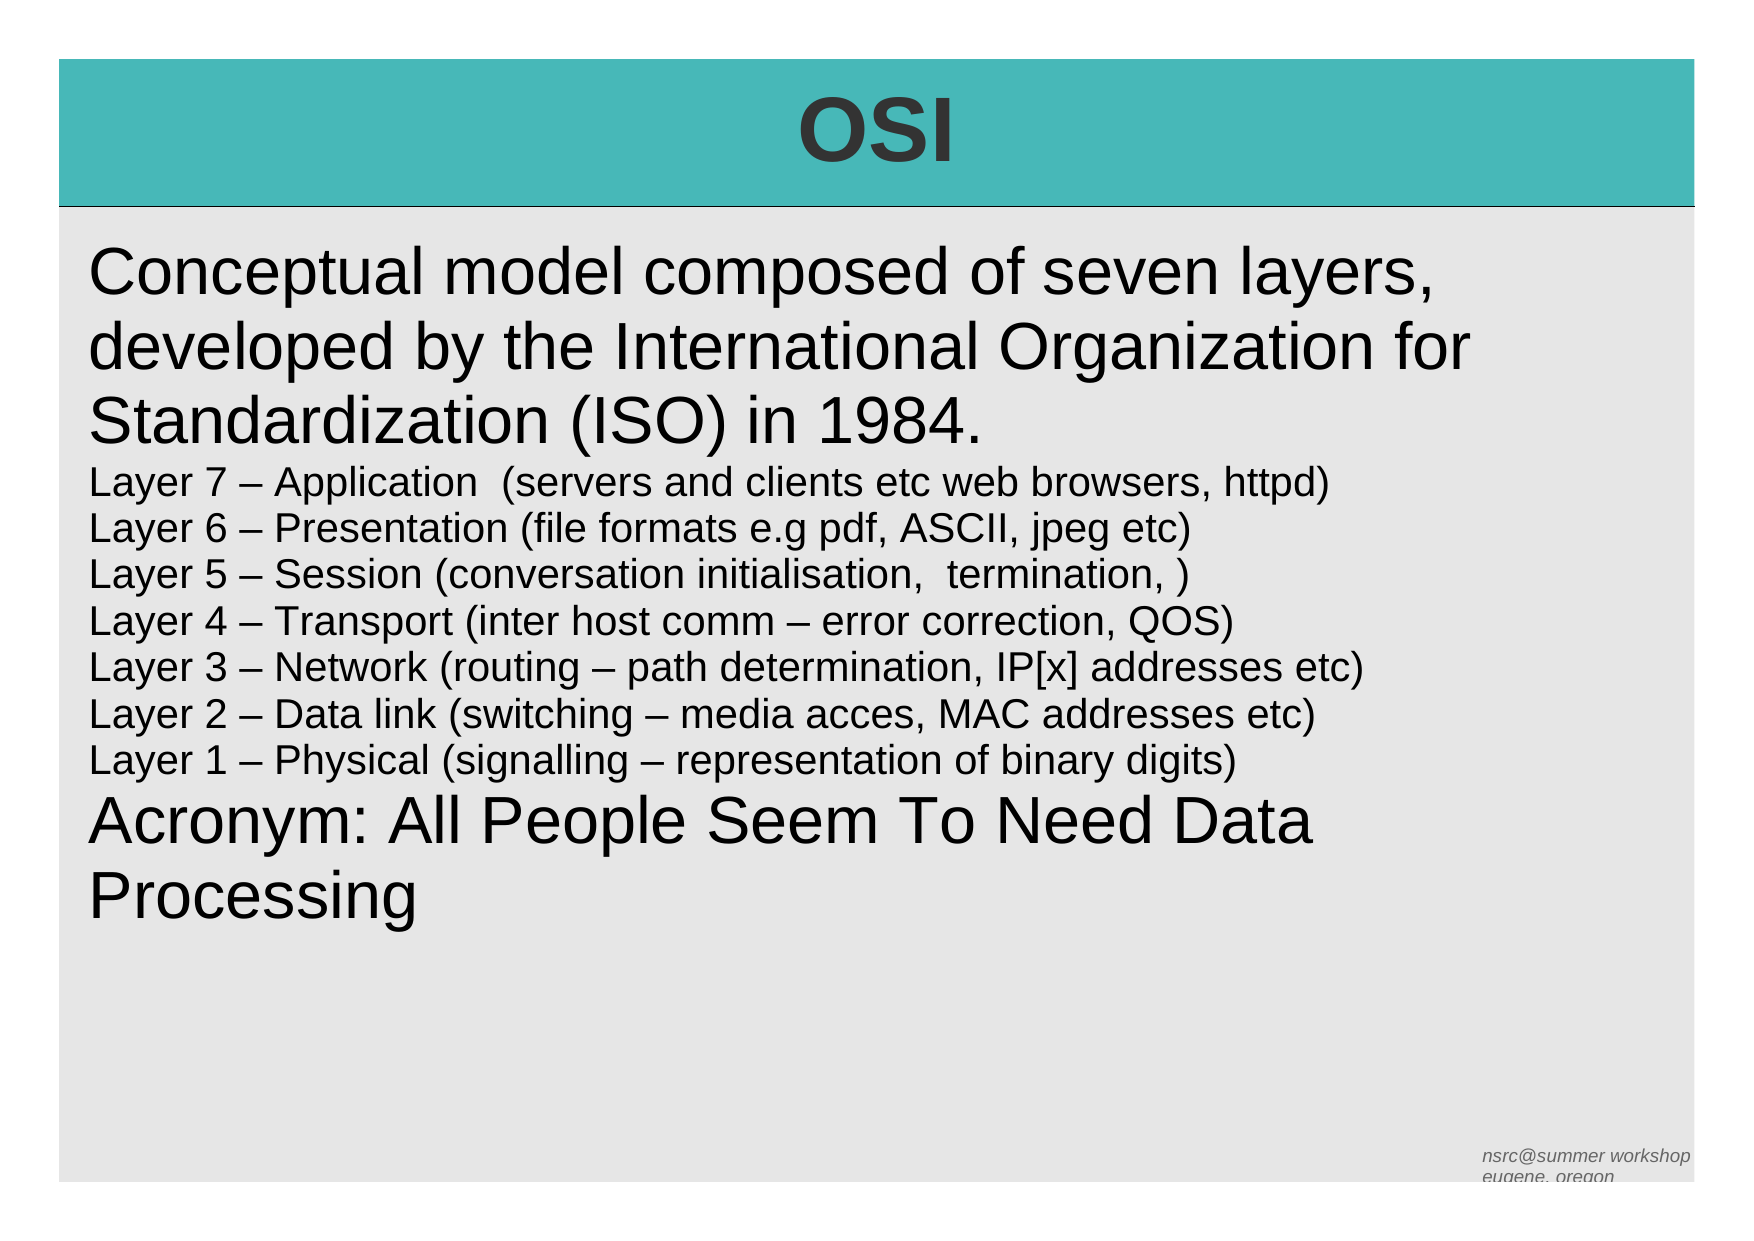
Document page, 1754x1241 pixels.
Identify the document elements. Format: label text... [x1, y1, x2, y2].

title OSI [59, 41, 1695, 219]
list Conceptual model composed of seven layers, developed by the International Organization for Standardization (ISO) in 1984. Layer 7 – Application (servers and clients etc web browsers, httpd) Layer 6 – Presentation (file formats e.g pdf, ASCII, jpeg etc) Layer 5 – Session (conversation initialisation, termination, ) Layer 4 – Transport (inter host comm – error correction, QOS) Layer 3 – Network (routing – path determination, IP[x] addresses etc) Layer 2 – Data link (switching – media acces, MAC addresses etc) Layer 1 – Physical (signalling – representation of binary digits) Acronym: All People Seem To Need Data Processing [88, 233, 1654, 1211]
